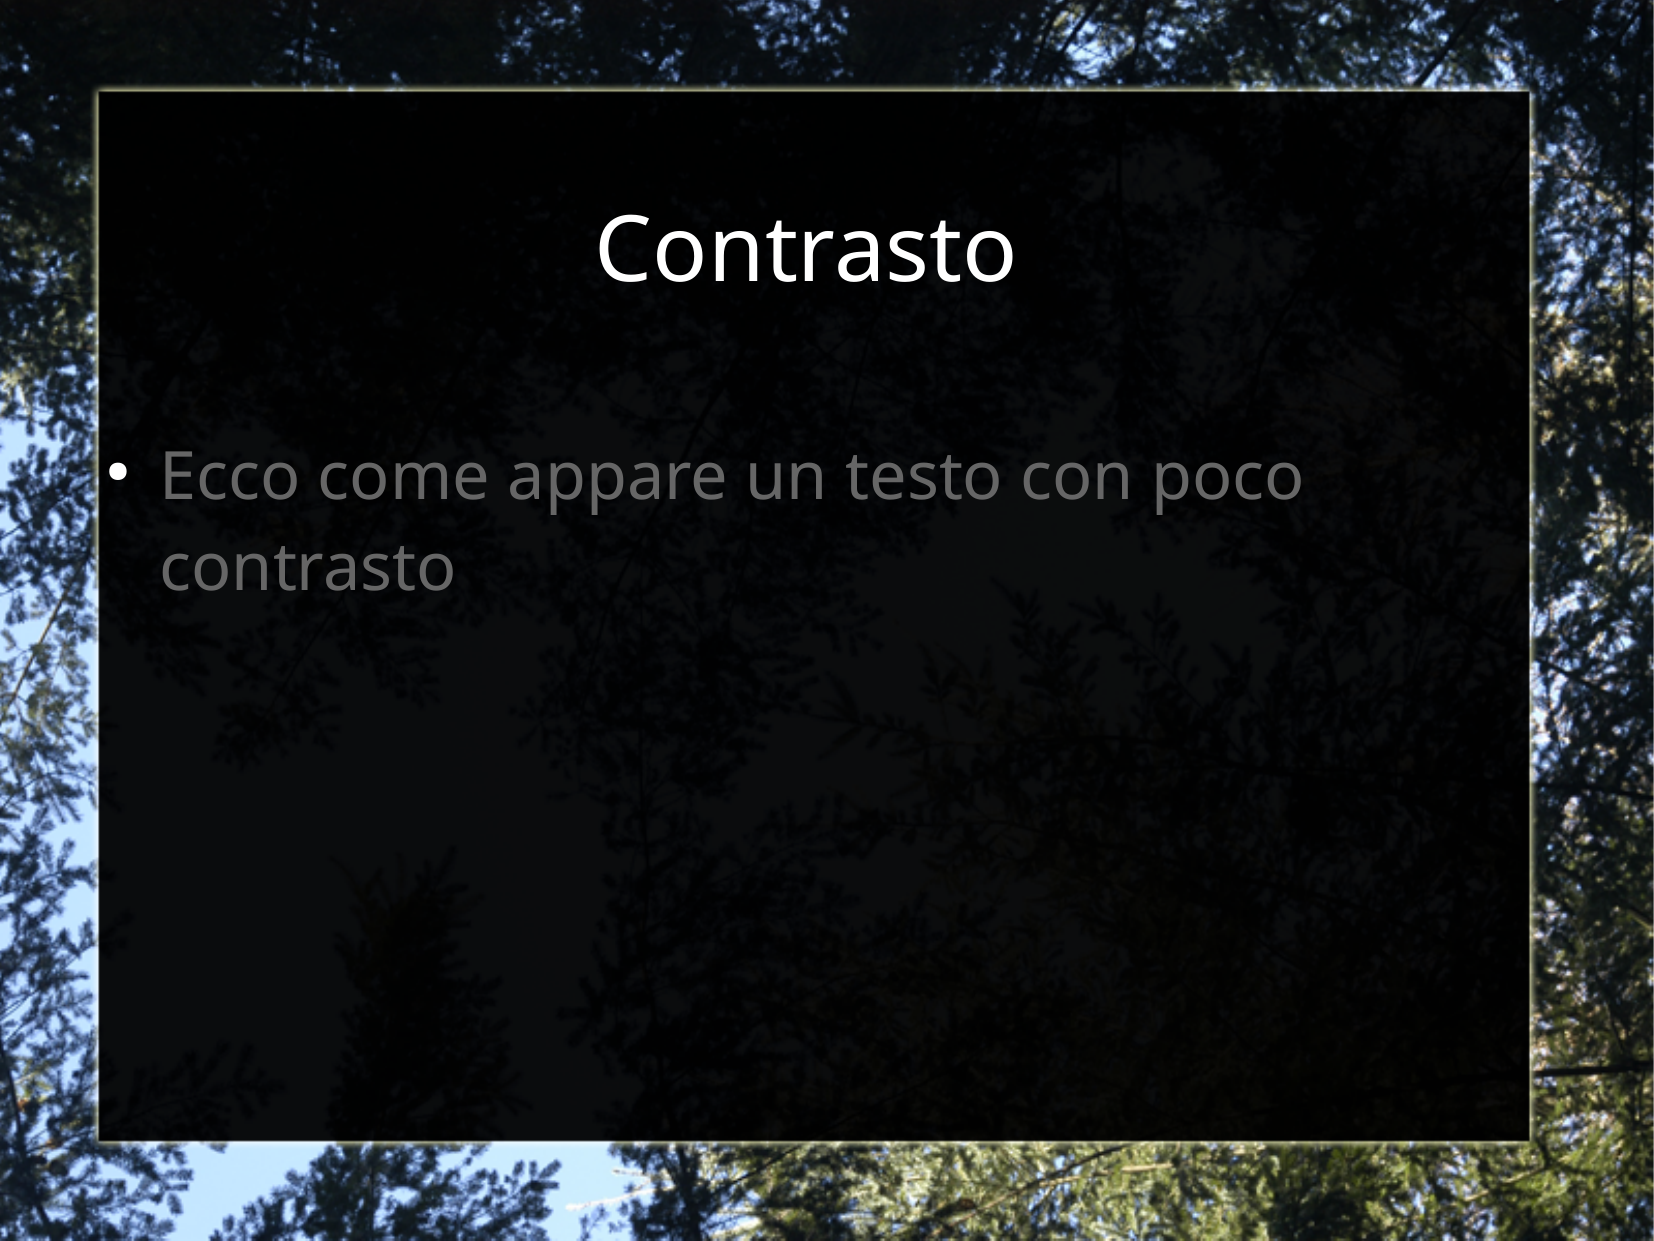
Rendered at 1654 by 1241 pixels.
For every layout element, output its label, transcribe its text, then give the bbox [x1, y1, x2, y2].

picture [0, 0, 1654, 1241]
title Contrasto [83, 162, 1531, 331]
list Ecco come appare un testo con poco contrasto [88, 428, 1536, 1133]
